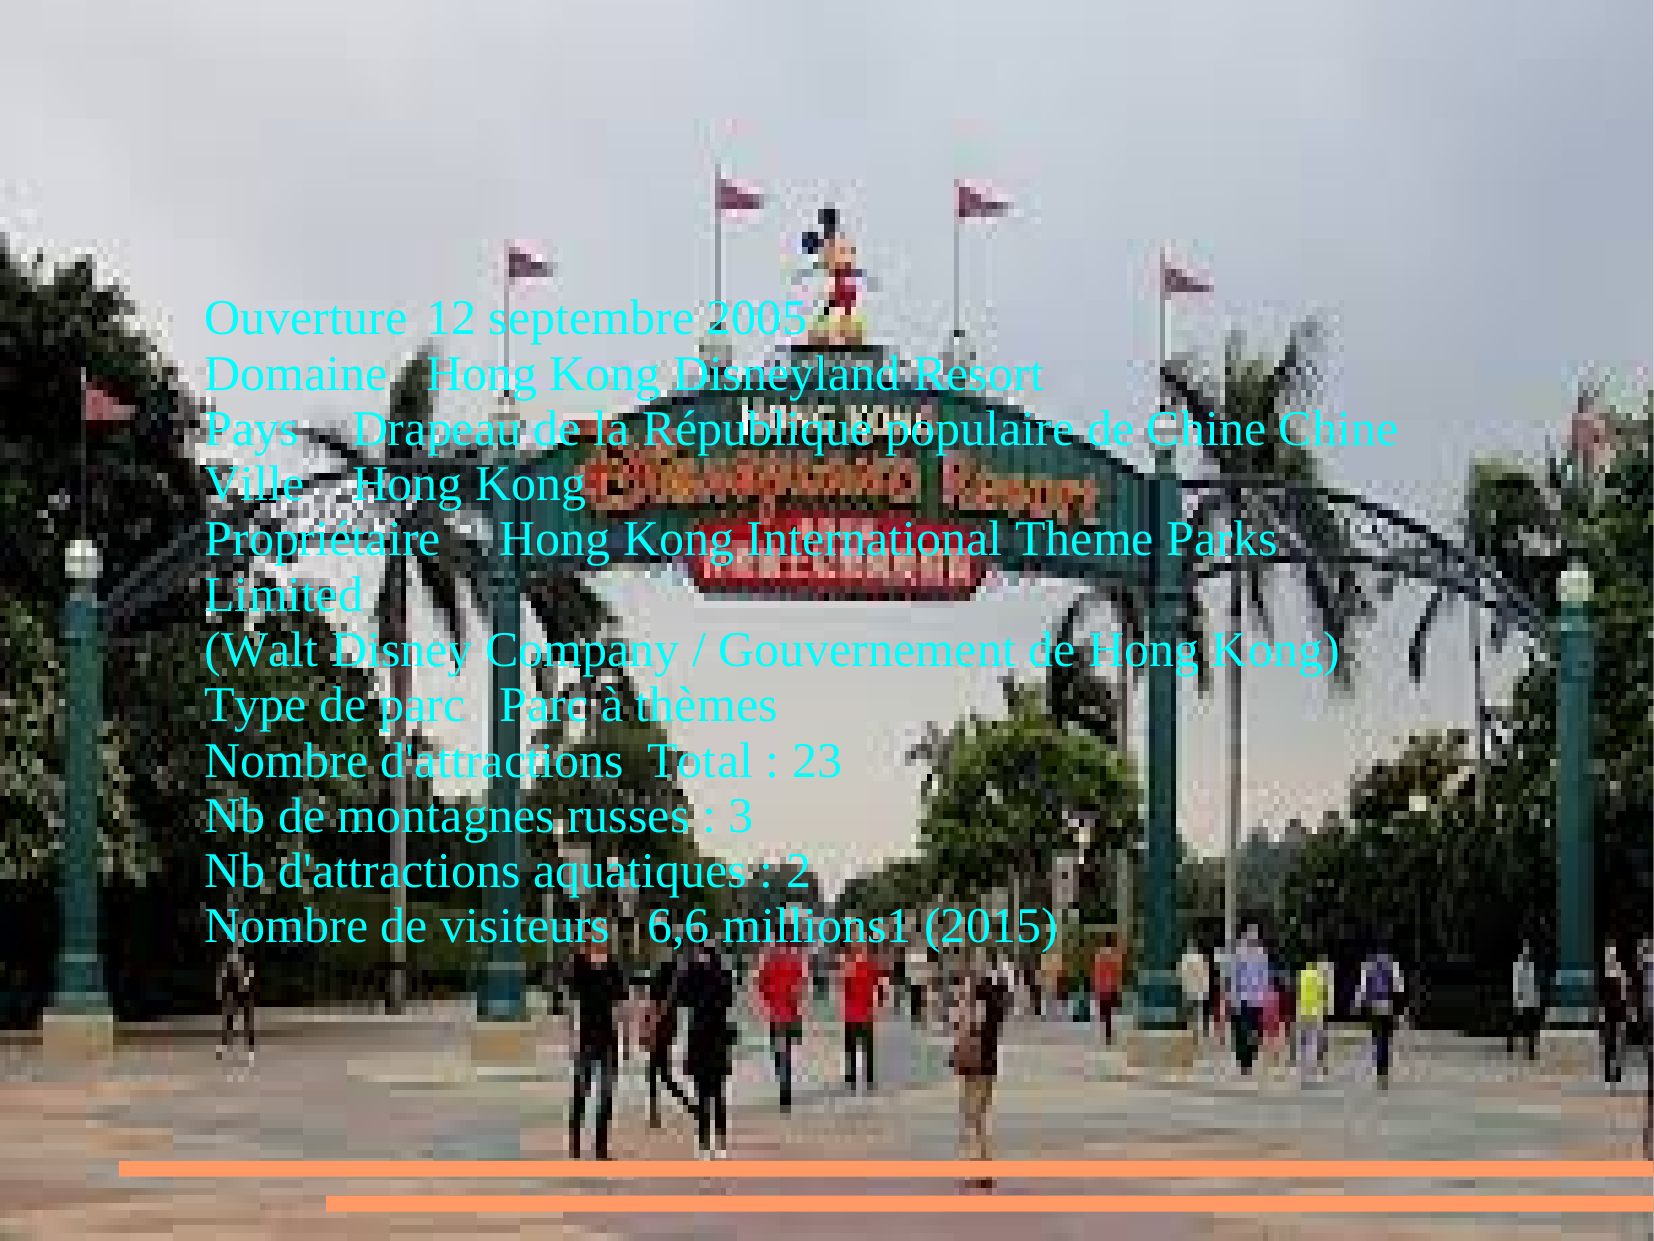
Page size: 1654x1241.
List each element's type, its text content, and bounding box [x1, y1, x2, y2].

text_box Ouverture 12 septembre 2005 Domaine Hong Kong Disneyland Resort Pays Drapeau de la République populaire de Chine Chine Ville Hong Kong Propriétaire Hong Kong International Theme Parks Limited (Walt Disney Company / Gouvernement de Hong Kong) Type de parc Parc à thèmes Nombre d'attractions Total : 23 Nb de montagnes russes : 3 Nb d'attractions aquatiques : 2 Nombre de visiteurs 6,6 millions1 (2015) [204, 290, 1449, 910]
picture [0, 0, 1654, 1241]
